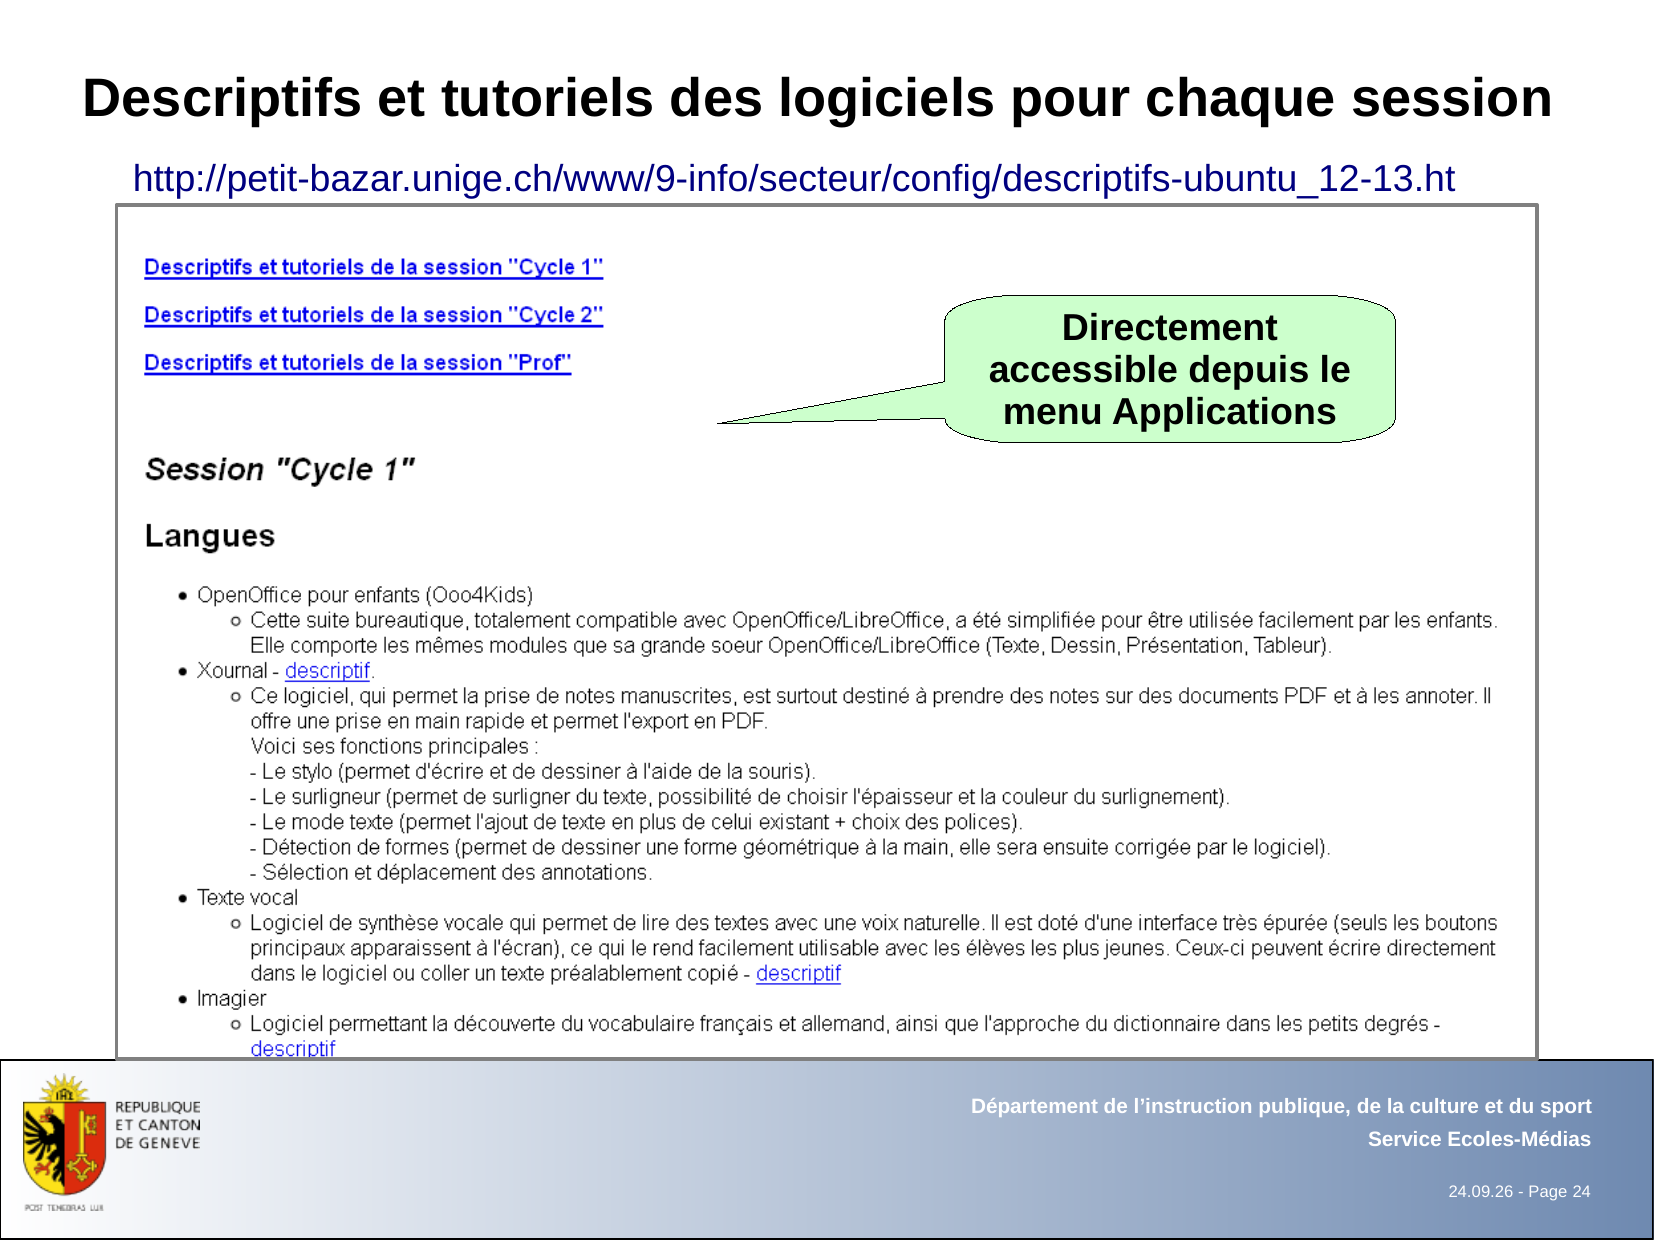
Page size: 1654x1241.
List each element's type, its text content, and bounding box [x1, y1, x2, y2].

picture [118, 206, 1536, 1058]
text_box Directement accessible depuis le menu Applications [717, 295, 1396, 443]
text_box http://petit-bazar.unige.ch/www/9-info/secteur/config/descriptifs-ubuntu_12-13.htm [118, 149, 1501, 203]
picture [23, 1073, 200, 1211]
title Descriptifs et tutoriels des logiciels pour chaque session [82, 23, 1571, 172]
